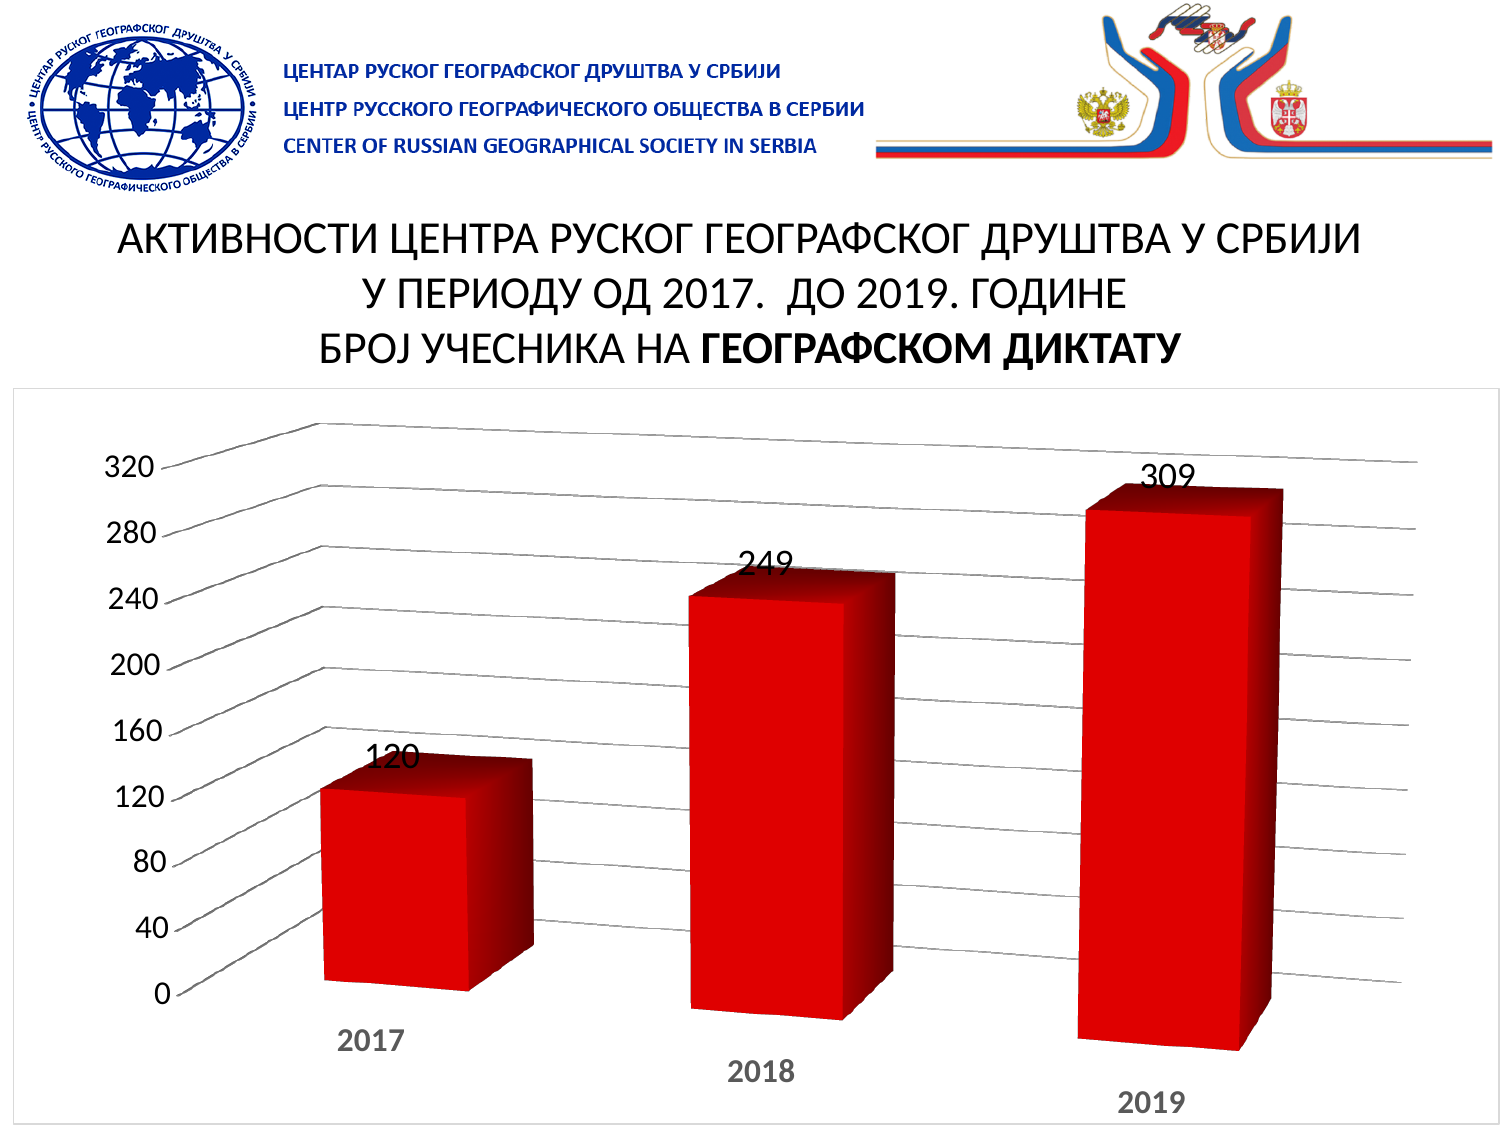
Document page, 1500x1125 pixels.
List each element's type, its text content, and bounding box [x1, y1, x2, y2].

title АКТИВНОСТИ ЦЕНТРА РУСКОГ ГЕОГРАФСКОГ ДРУШТВА У СРБИЈИ У ПЕРИОДУ ОД 2017. ДО 2019. ГОДИНЕ БРОЈ УЧЕСНИКА НА ГЕОГРАФСКОМ ДИКТАТУ [0, 200, 1500, 351]
chart [12, 387, 1500, 1125]
picture [12, 0, 1500, 200]
